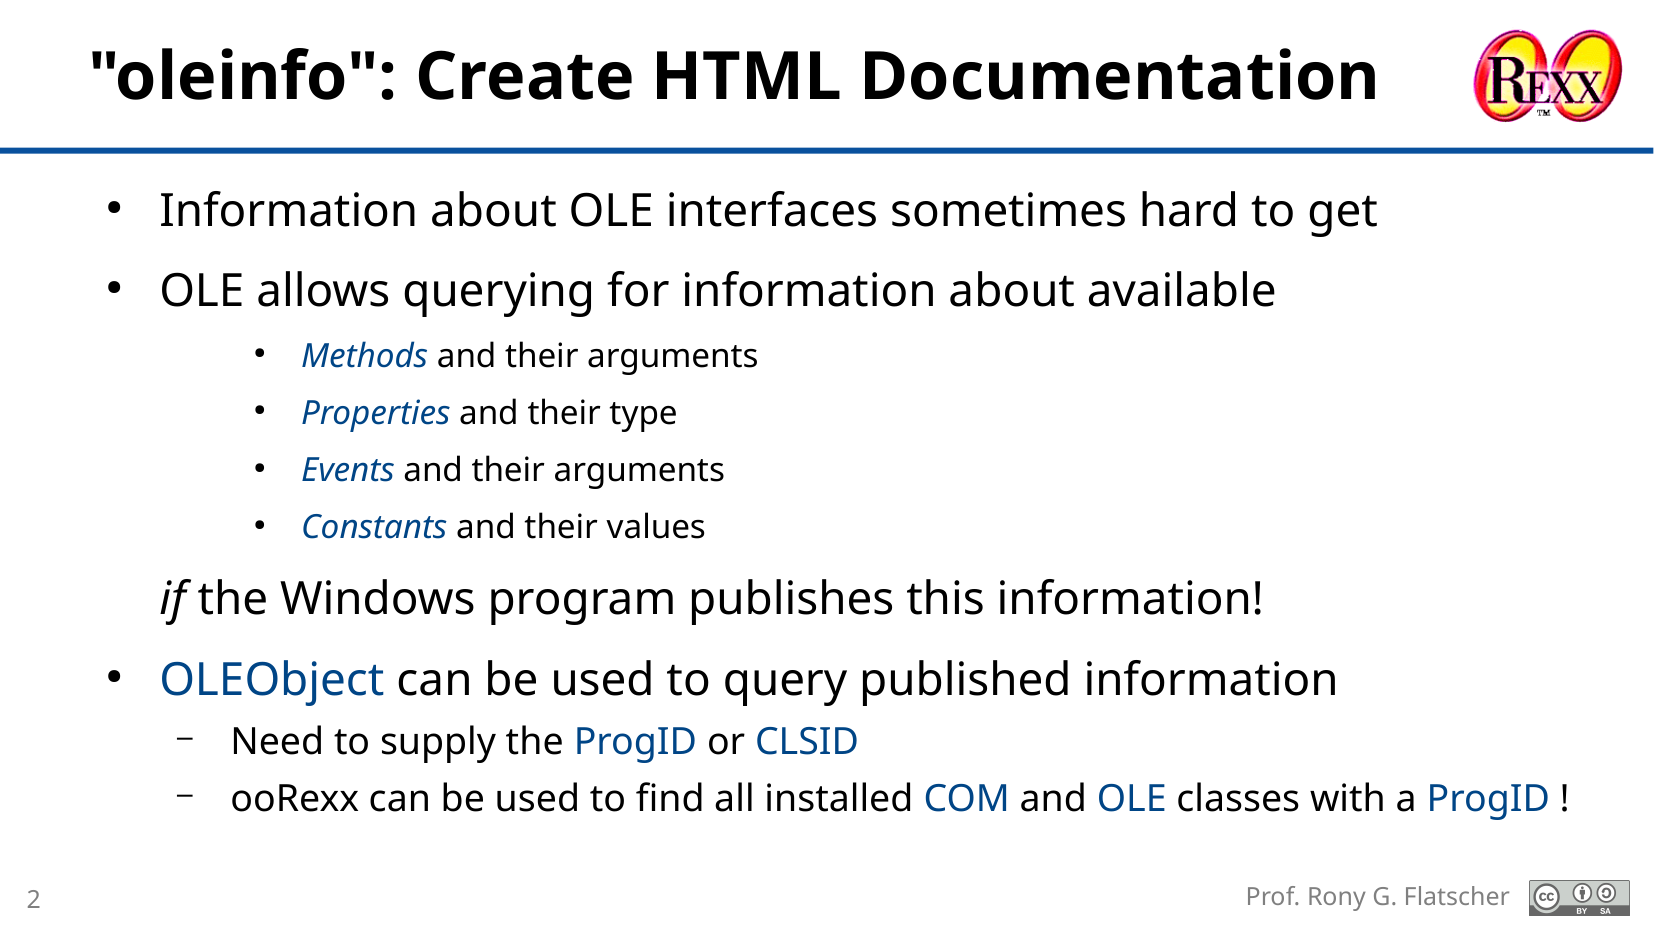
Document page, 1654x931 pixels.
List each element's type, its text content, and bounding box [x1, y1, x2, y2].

title "oleinfo": Create HTML Documentation [29, 0, 1654, 148]
list Information about OLE interfaces sometimes hard to get OLE allows querying for information about available Methods and their arguments Properties and their type Events and their arguments Constants and their values if the Windows program publishes this information! OLEObject can be used to query published information Need to supply the ProgID or CLSID ooRexx can be used to find all installed COM and OLE classes with a ProgID ! [88, 177, 1577, 857]
